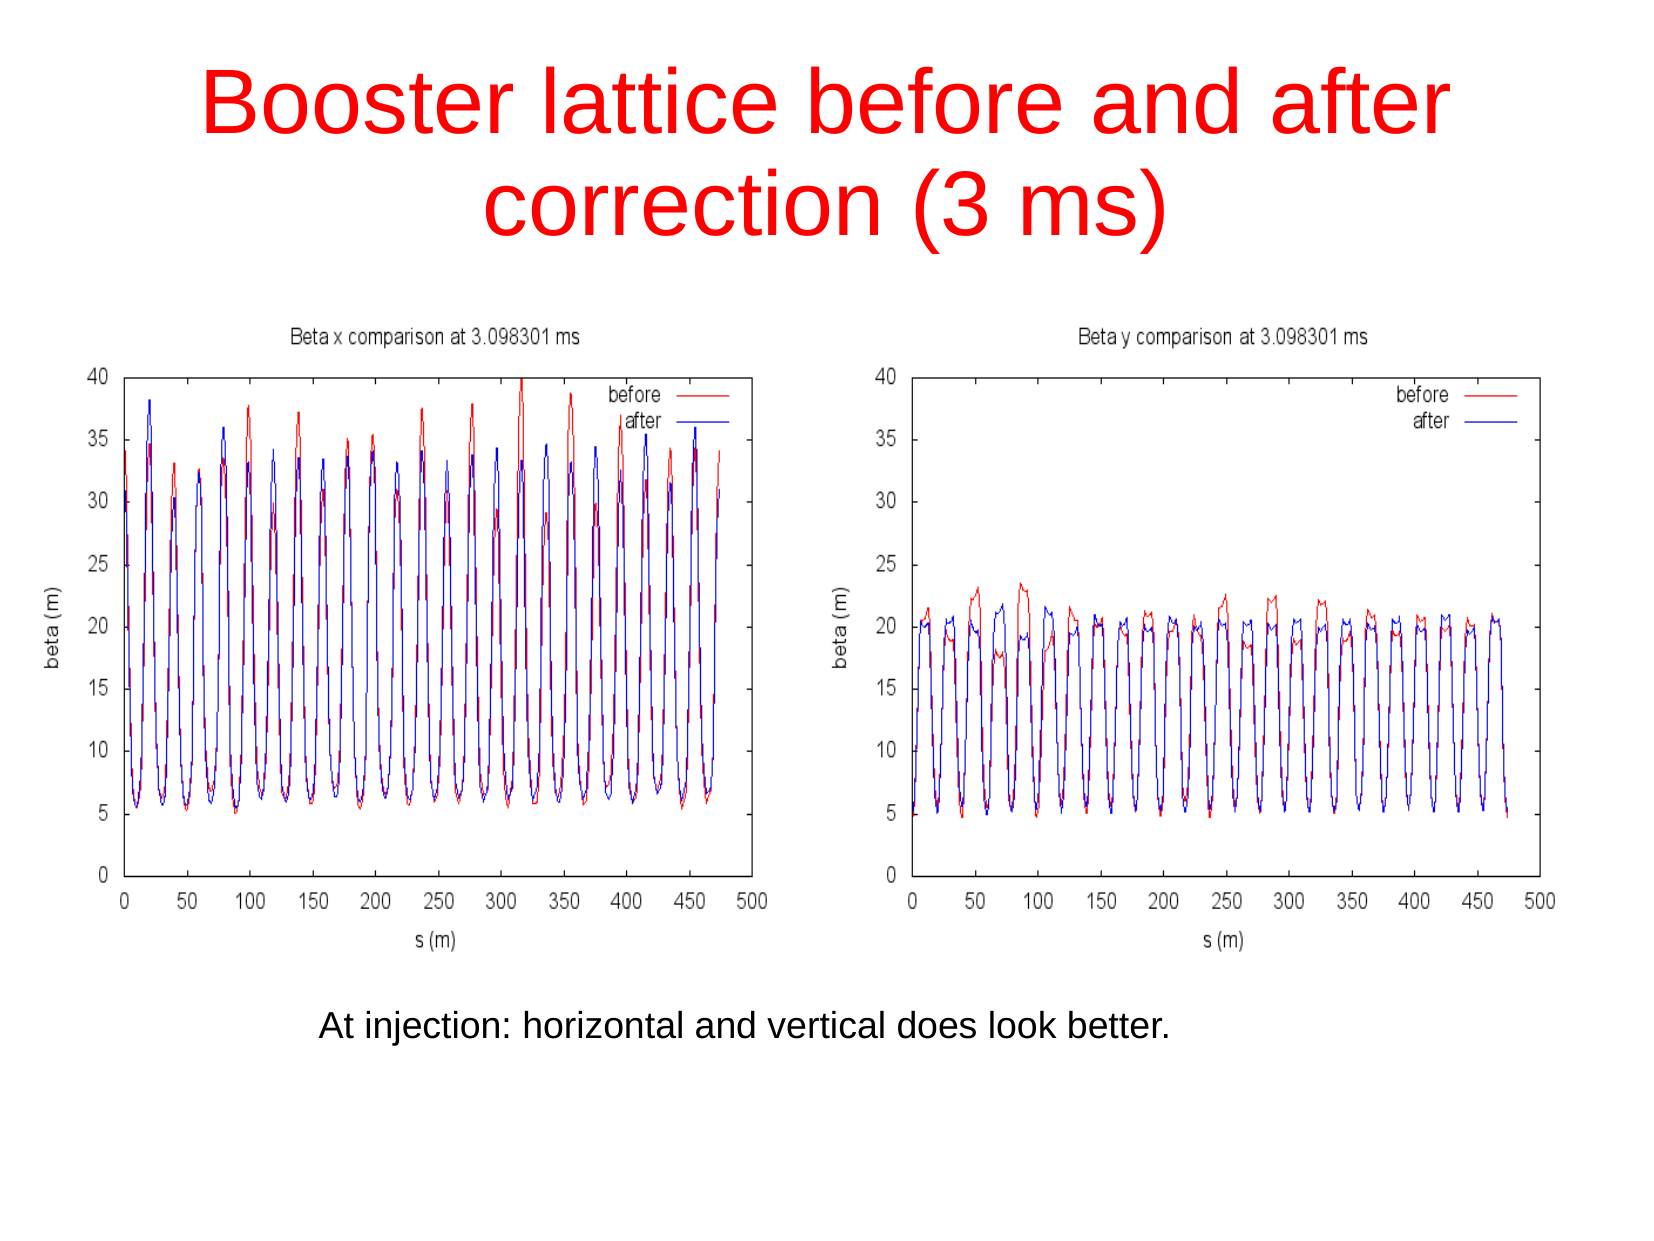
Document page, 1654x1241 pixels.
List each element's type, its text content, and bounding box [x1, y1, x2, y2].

picture [825, 299, 1576, 961]
title Booster lattice before and after correction (3 ms) [82, 49, 1571, 257]
picture [37, 299, 788, 961]
text_box At injection: horizontal and vertical does look better. [303, 997, 1519, 1055]
